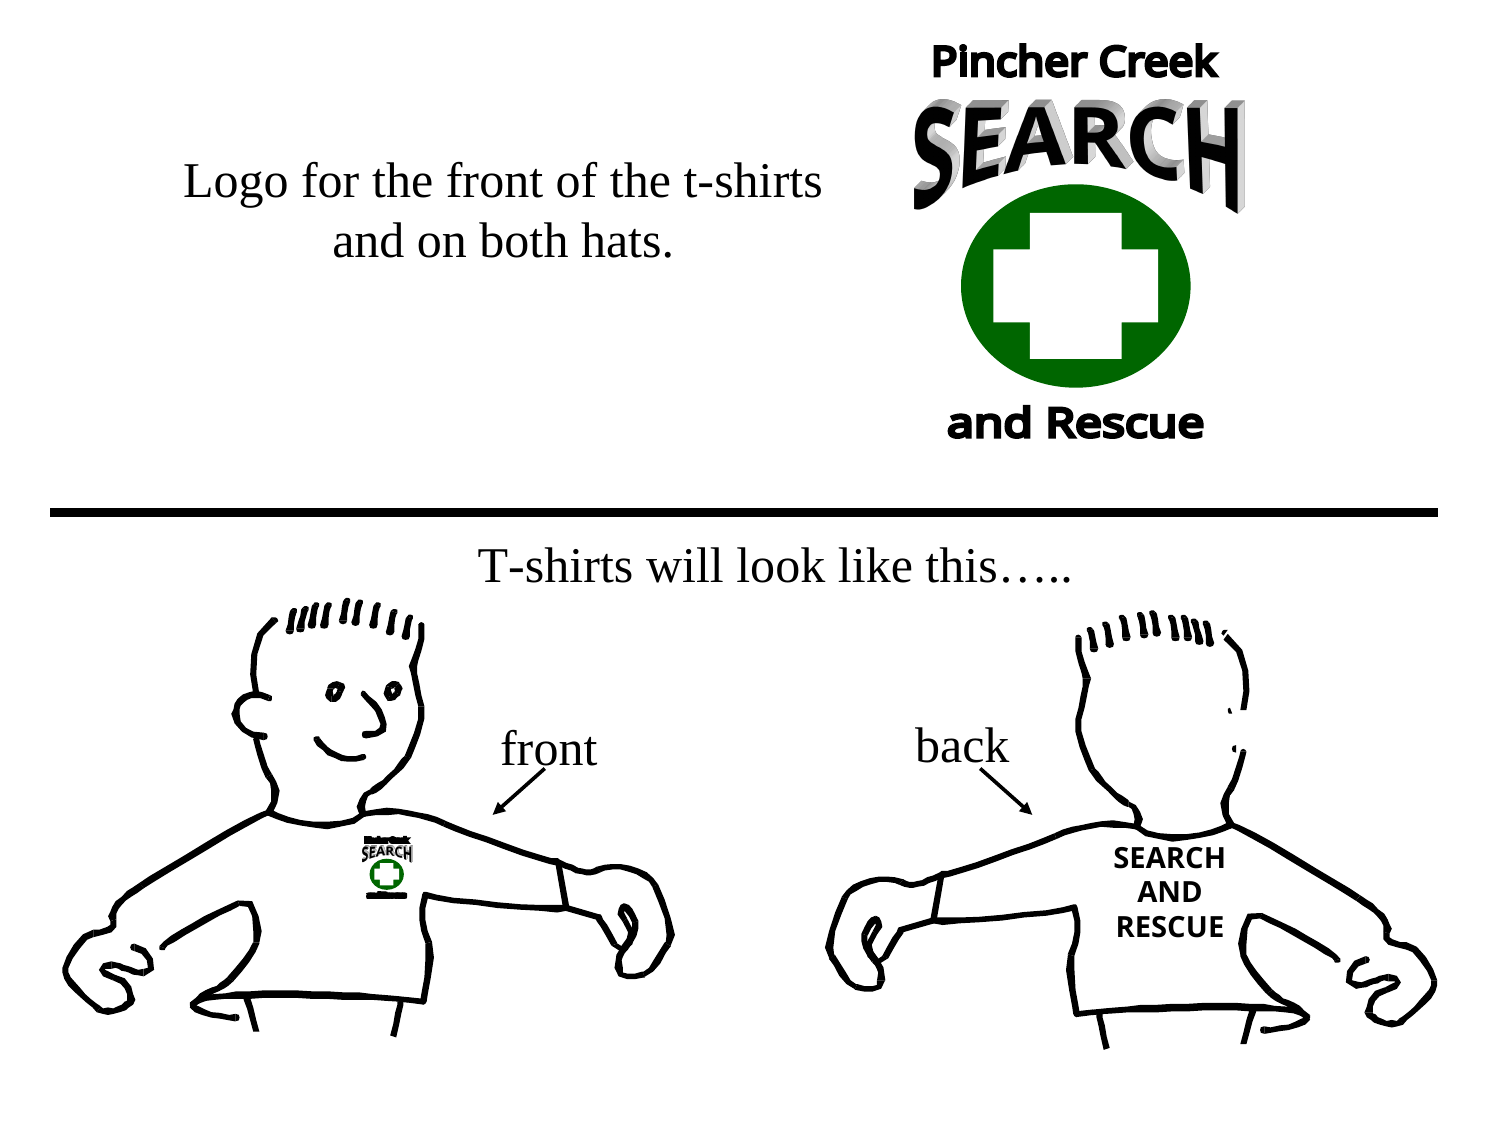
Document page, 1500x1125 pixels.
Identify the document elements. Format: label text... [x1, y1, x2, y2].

text_box [320, 602, 332, 629]
text_box [1137, 612, 1149, 639]
text_box Logo for the front of the t-shirts and on both hats. [168, 140, 839, 276]
text_box [961, 184, 1191, 388]
text_box T-shirts will look like this….. [462, 524, 1089, 601]
text_box [62, 617, 675, 1038]
text_box Pincher Creek [1020, 44, 1041, 76]
text_box and Rescue [1006, 406, 1029, 438]
text_box [1102, 621, 1114, 648]
text_box and Rescue [977, 414, 1000, 437]
text_box [1231, 745, 1237, 753]
text_box [383, 681, 403, 702]
text_box [1205, 748, 1438, 1028]
text_box [307, 602, 320, 629]
text_box [338, 597, 351, 625]
text_box and Rescue [1127, 414, 1147, 438]
text_box [385, 609, 398, 636]
text_box and Rescue [1050, 408, 1075, 437]
text_box [369, 858, 404, 890]
text_box [1168, 614, 1180, 642]
text_box [1227, 707, 1233, 714]
text_box and Rescue [1180, 414, 1203, 438]
text_box Pincher Creek [1072, 53, 1087, 76]
text_box Pincher Creek [998, 53, 1016, 77]
text_box Pincher Creek [1101, 46, 1126, 77]
text_box [401, 614, 413, 640]
text_box [351, 599, 363, 626]
text_box back [900, 704, 1025, 780]
text_box front [485, 707, 613, 783]
text_box [325, 681, 346, 702]
text_box and Rescue [1151, 415, 1174, 438]
text_box and Rescue [1104, 414, 1123, 438]
text_box [313, 736, 367, 762]
text_box [285, 608, 297, 635]
text_box and Rescue [949, 415, 970, 438]
text_box [360, 690, 387, 739]
text_box [1202, 620, 1215, 647]
text_box Pincher Creek [1046, 53, 1067, 77]
text_box Pincher Creek [972, 53, 993, 76]
text_box Pincher Creek [1197, 44, 1217, 76]
text_box [824, 634, 1341, 1050]
text_box Pincher Creek [1146, 53, 1167, 77]
text_box Pincher Creek [1171, 53, 1192, 77]
text_box [1180, 614, 1204, 645]
text_box [1221, 629, 1250, 711]
text_box SEARCH AND RESCUE [1098, 831, 1242, 952]
text_box [1086, 627, 1099, 653]
text_box [1118, 614, 1131, 642]
text_box [369, 602, 381, 629]
text_box and Rescue [1077, 414, 1100, 438]
text_box Pincher Creek [935, 46, 956, 76]
text_box [1149, 610, 1162, 637]
text_box [296, 606, 309, 633]
text_box Pincher Creek [1130, 53, 1144, 76]
